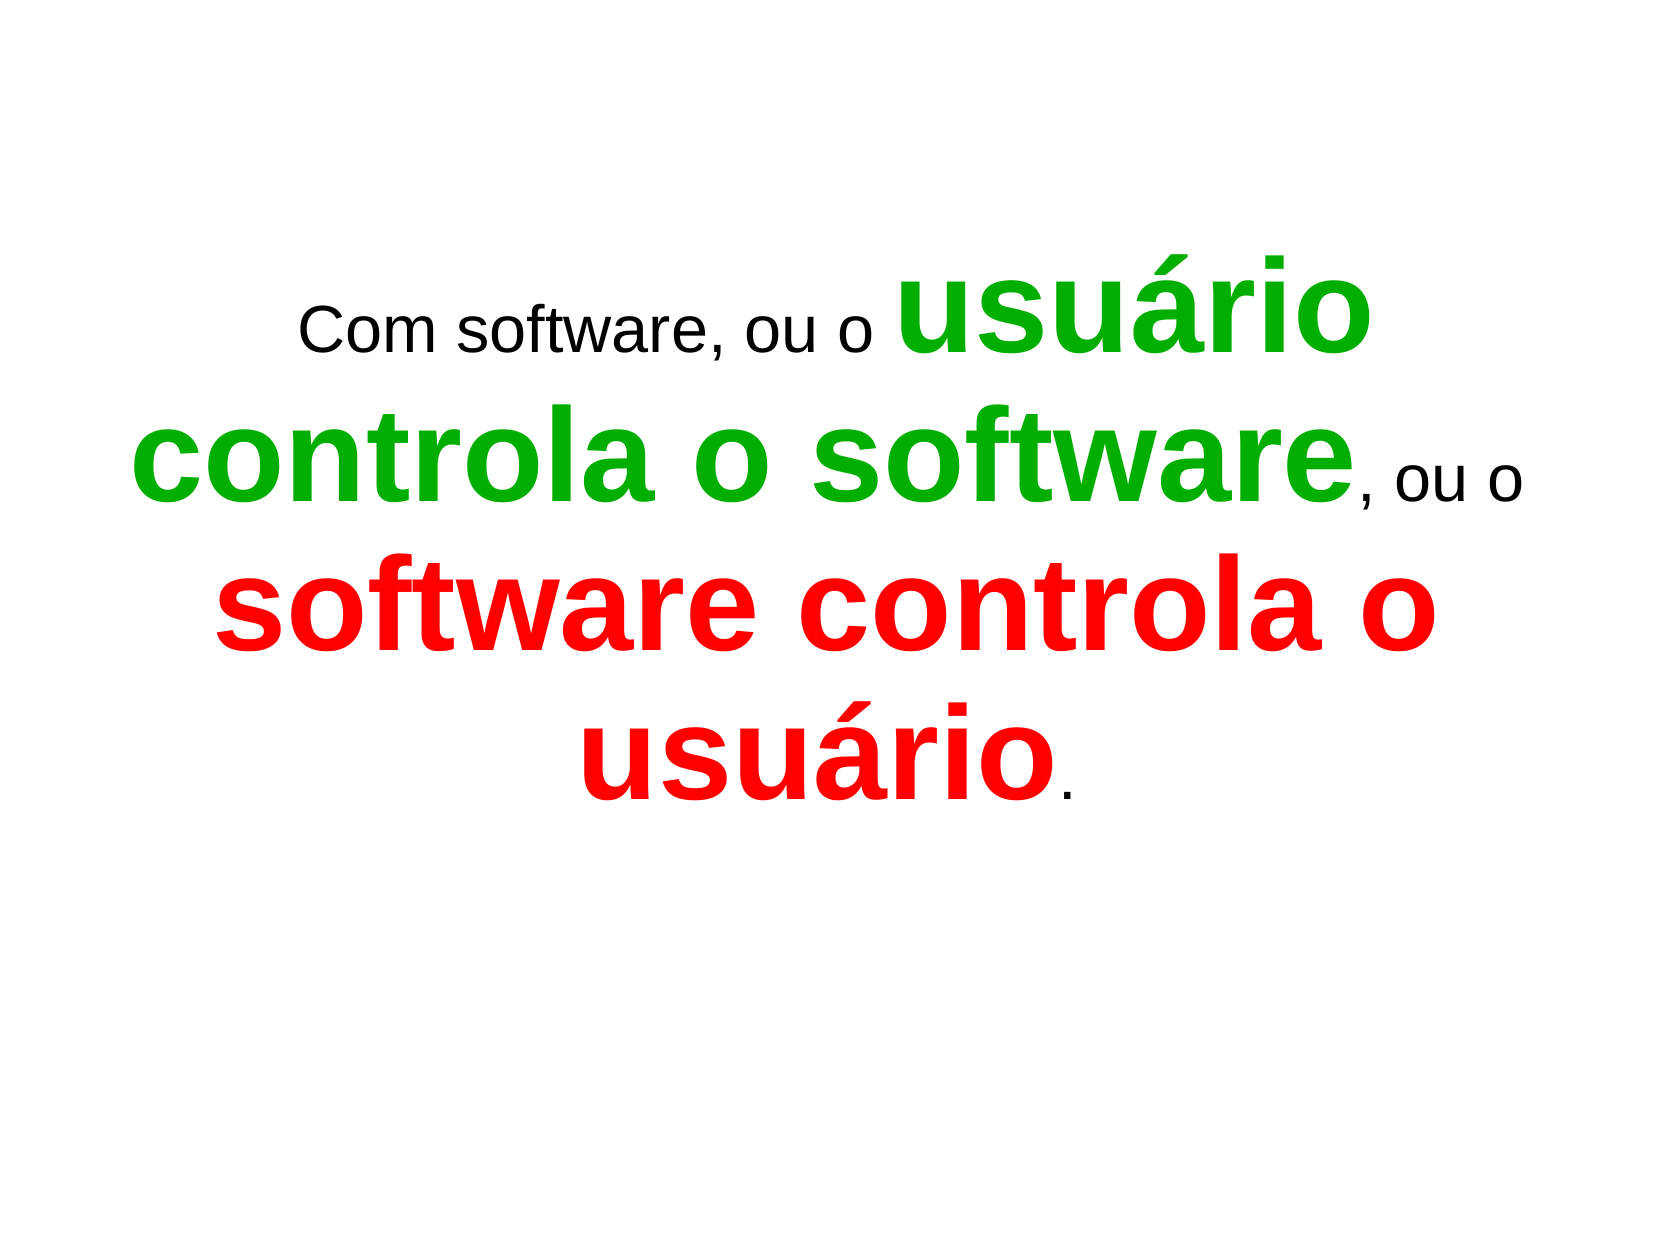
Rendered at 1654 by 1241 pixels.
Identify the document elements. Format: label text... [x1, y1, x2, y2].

subtitle Com software, ou o usuário controla o software, ou o software controla o usuário. [82, 49, 1571, 1010]
